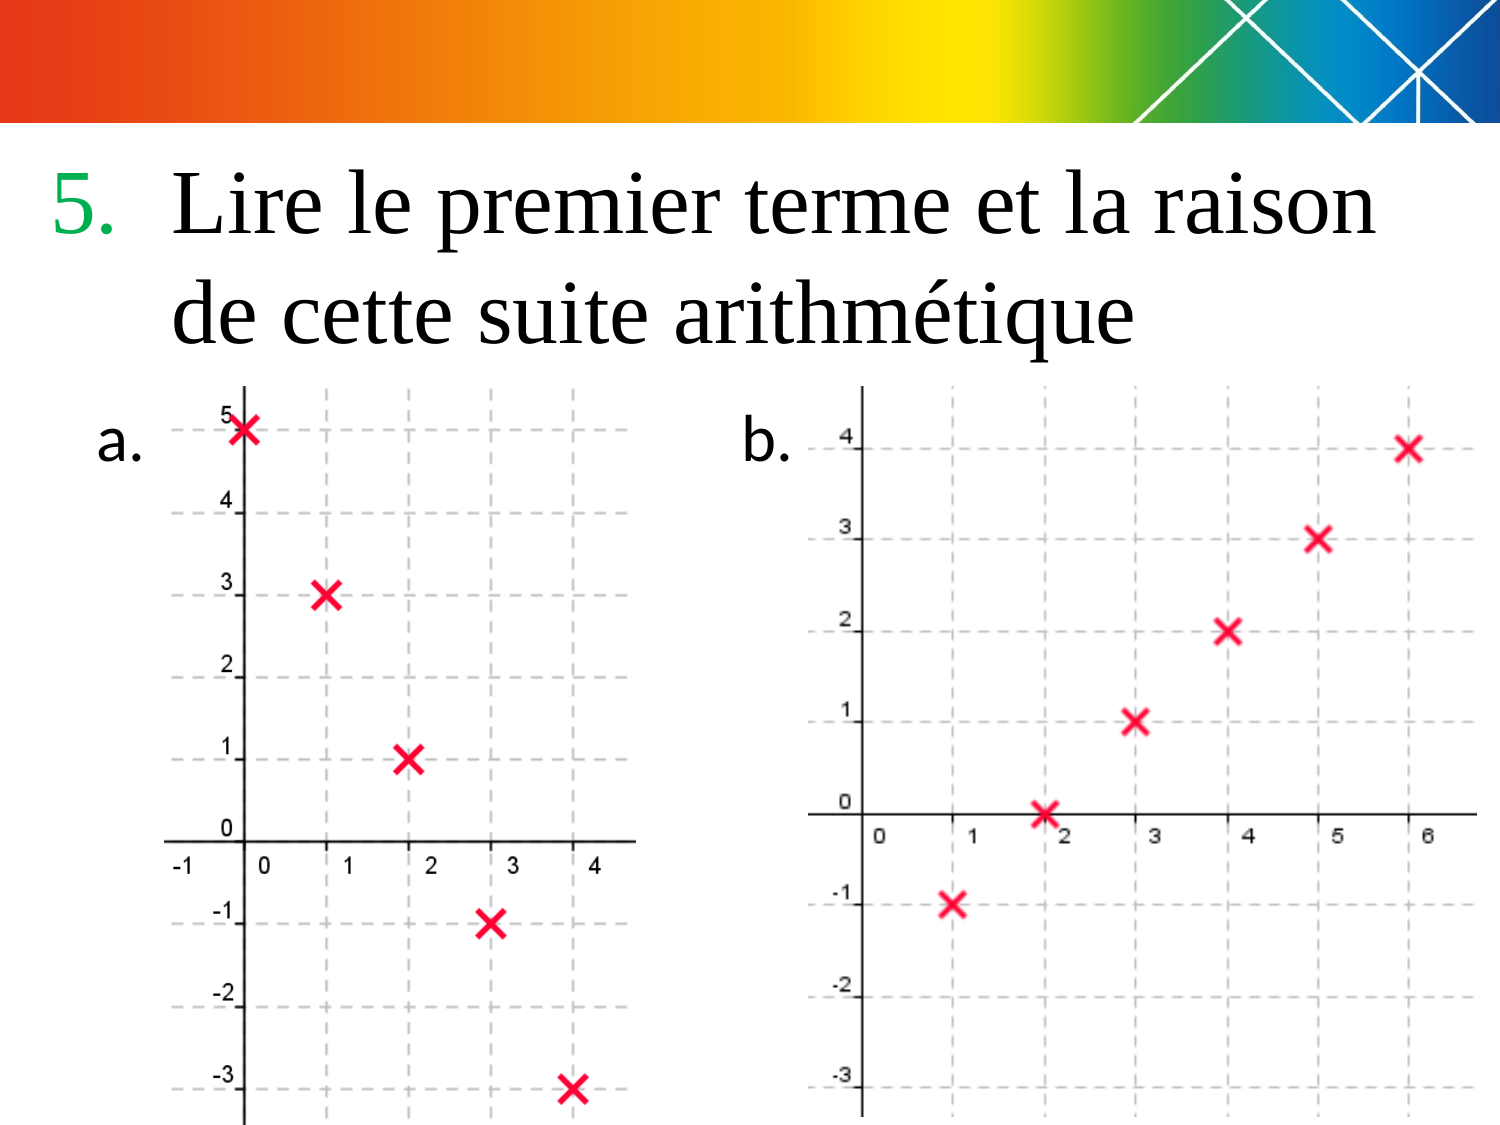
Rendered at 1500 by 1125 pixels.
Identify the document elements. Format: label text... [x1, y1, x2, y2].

picture [1340, 0, 1500, 123]
text_box a. [82, 386, 164, 642]
picture [808, 386, 1477, 1117]
picture [164, 386, 636, 1125]
title Lire le premier terme et la raison de cette suite arithmétique [35, 134, 1500, 370]
picture [0, 0, 1359, 123]
text_box b. [726, 386, 808, 642]
